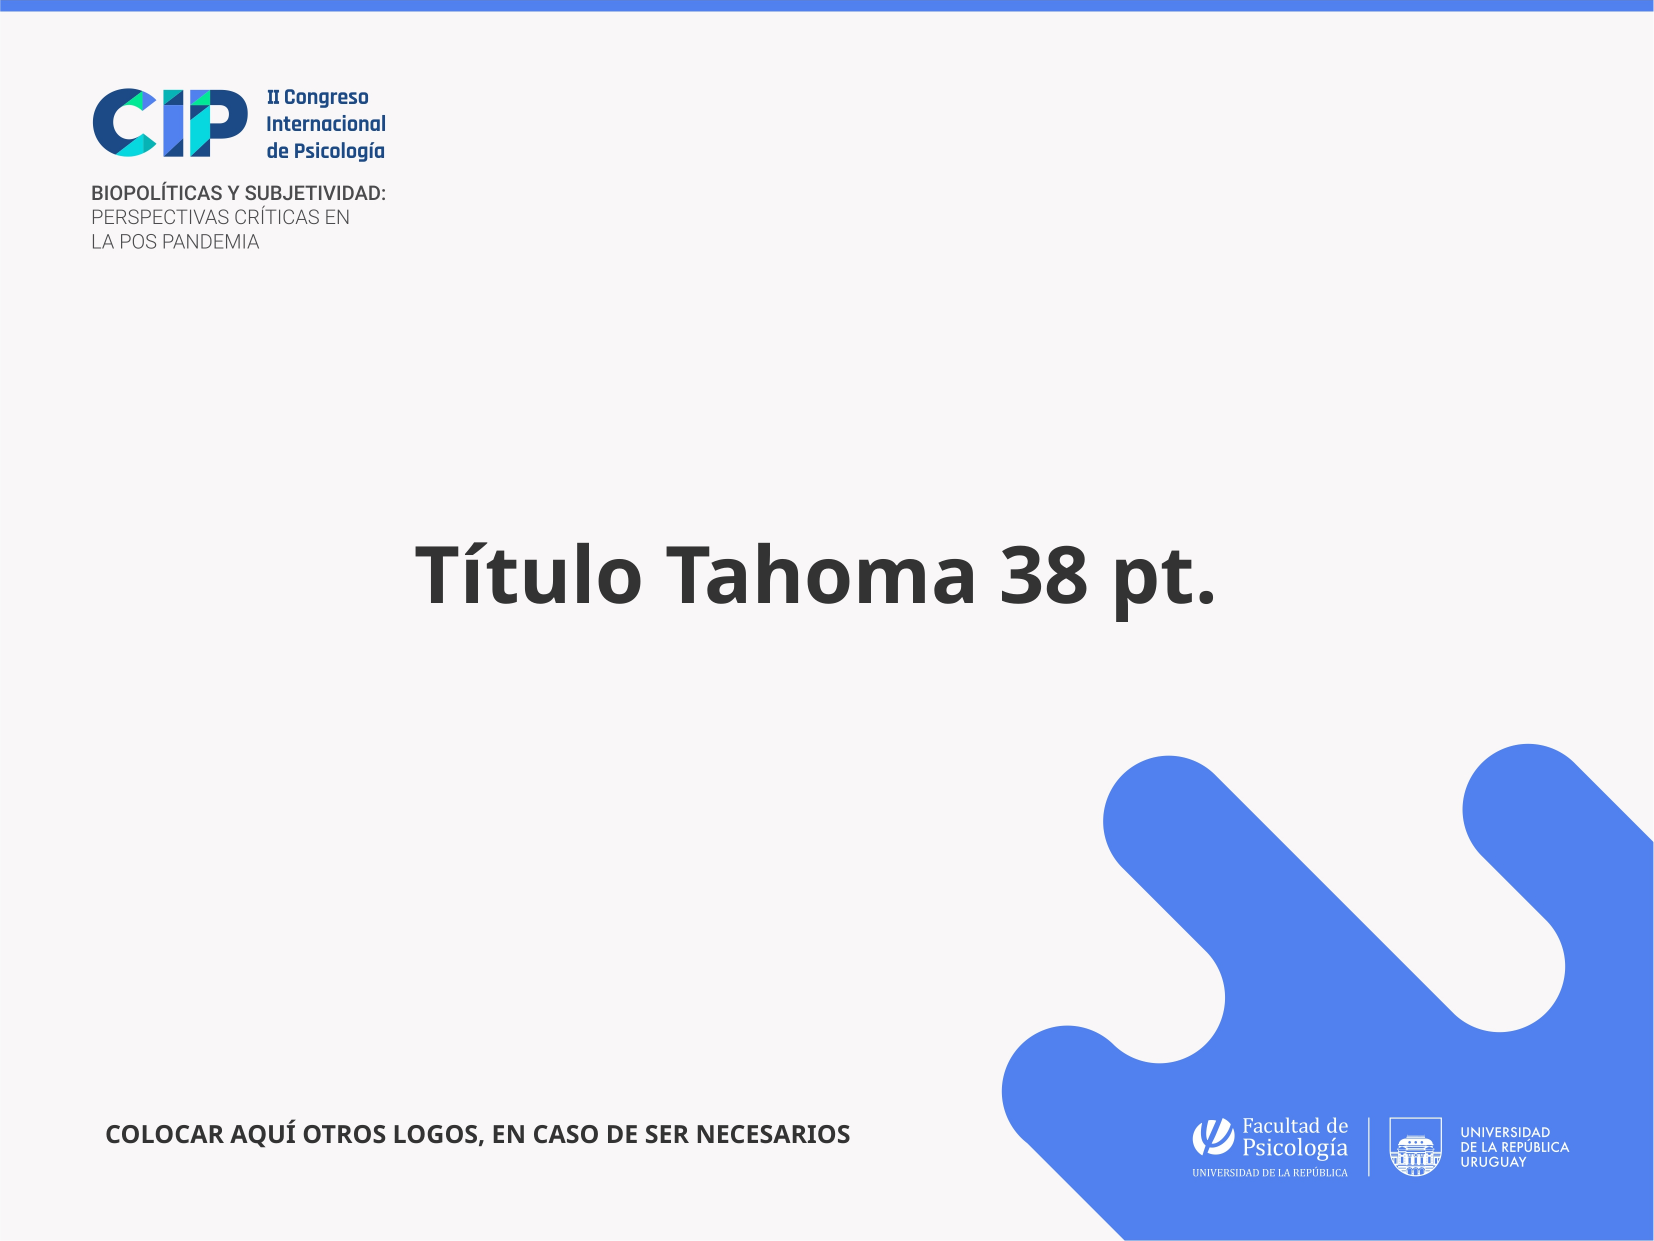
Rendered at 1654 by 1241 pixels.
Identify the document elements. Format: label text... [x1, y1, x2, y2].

title COLOCAR AQUÍ OTROS LOGOS, EN CASO DE SER NECESARIOS [59, 1098, 898, 1170]
title Título Tahoma 38 pt. [82, 469, 1571, 677]
picture [0, 0, 1654, 1241]
